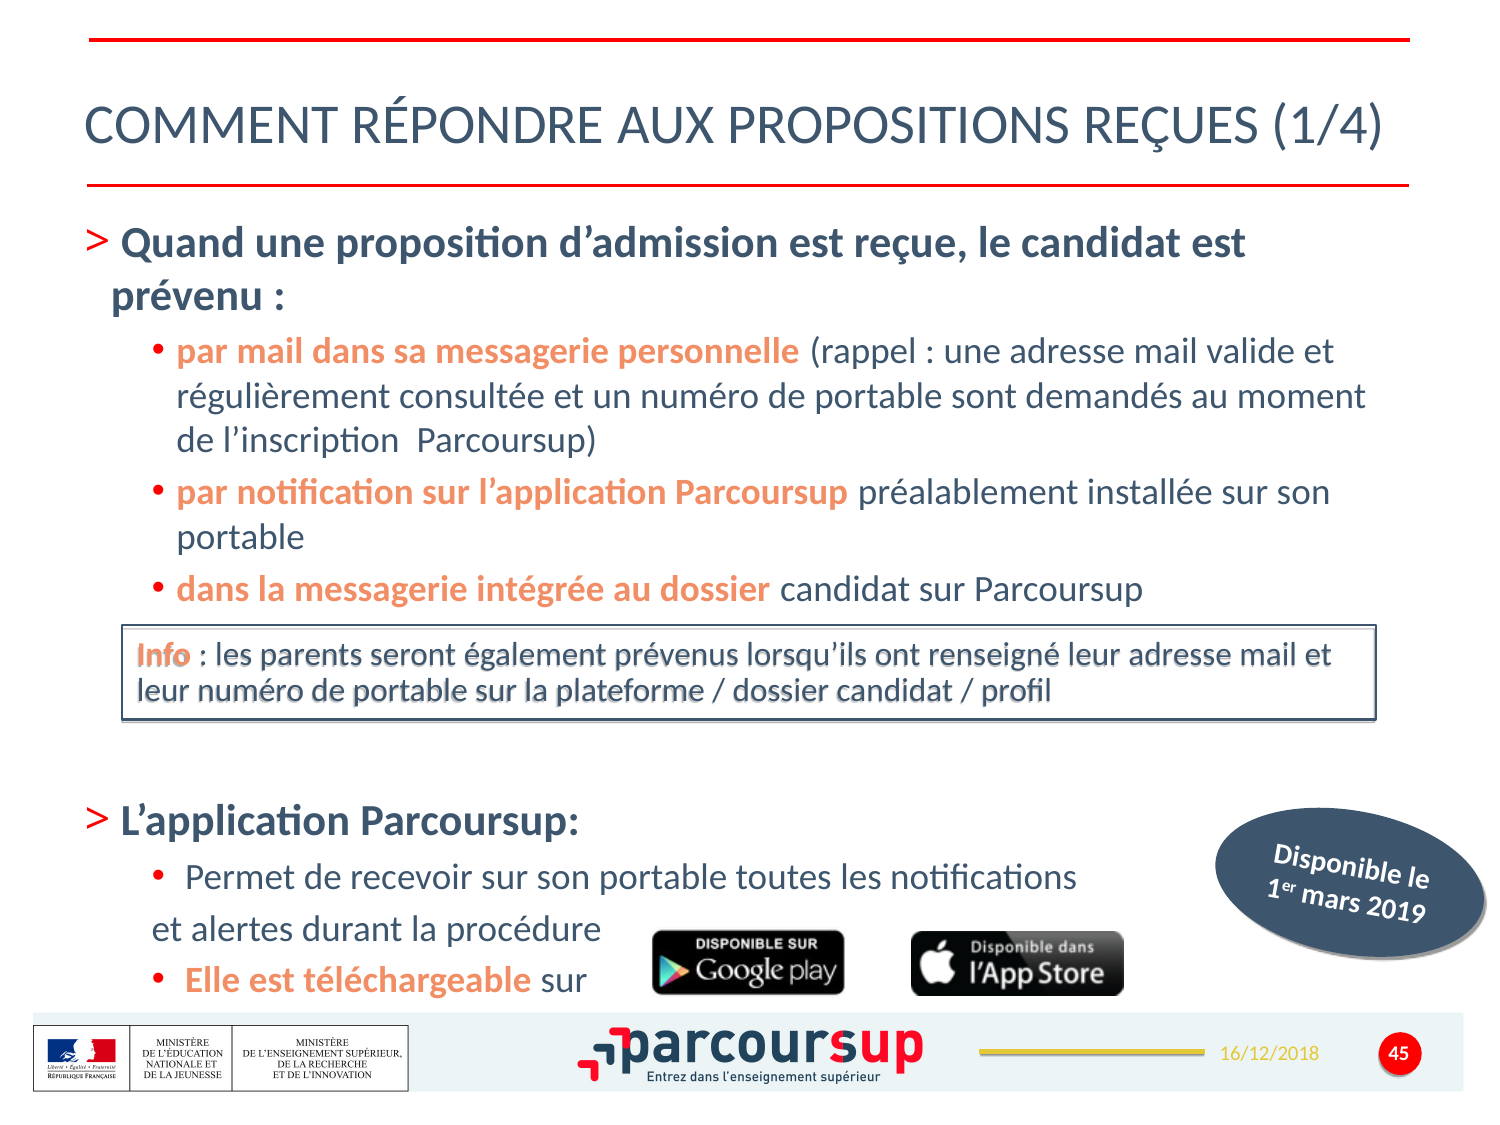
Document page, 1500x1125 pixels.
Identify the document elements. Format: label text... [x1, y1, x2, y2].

text_box Info : les parents seront également prévenus lorsqu’ils ont renseigné leur adresse mail et leur numéro de portable sur la plateforme / dossier candidat / profil [122, 625, 1376, 720]
title Comment répondre aux propositions reçues (1/4) [69, 12, 1409, 205]
slide_number <numéro> [1368, 1031, 1430, 1074]
text_box Disponible le 1er mars 2019 [1215, 807, 1484, 957]
picture [0, 0, 1499, 1124]
list Quand une proposition d’admission est reçue, le candidat est prévenu : par mail dans sa messagerie personnelle (rappel : une adresse mail valide et régulièrement consultée et un numéro de portable sont demandés au moment de l’inscription Parcoursup) par notification sur l’application Parcoursup préalablement installée sur son portable dans la messagerie intégrée au dossier candidat sur Parcoursup L’application Parcoursup: Permet de recevoir sur son portable toutes les notifications et alertes durant la procédure Elle est téléchargeable sur et [69, 205, 1409, 1010]
